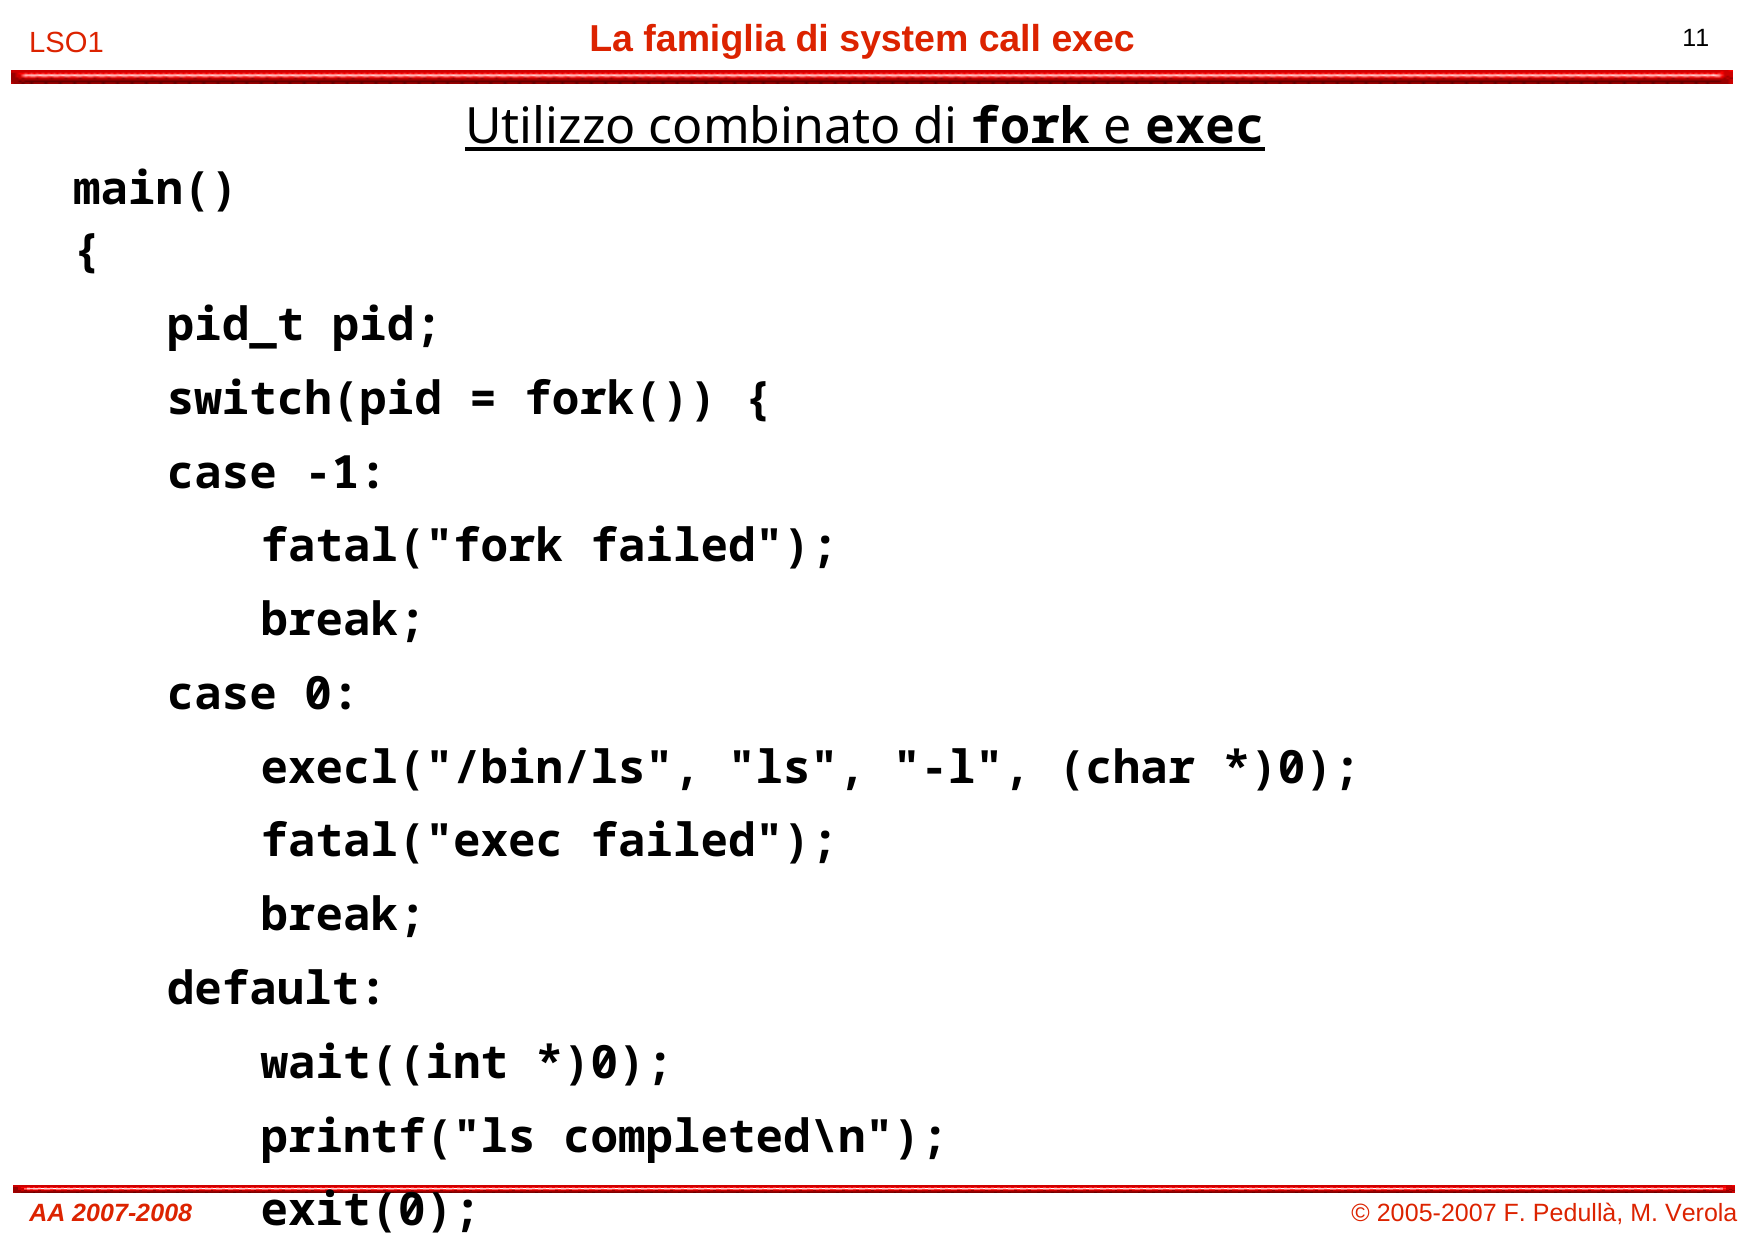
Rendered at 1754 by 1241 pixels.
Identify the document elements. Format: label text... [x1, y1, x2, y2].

title Utilizzo combinato di fork e exec [401, 78, 1330, 174]
list main() { pid_t pid; switch(pid = fork()) { case -1: fatal("fork failed"); break; case 0: execl("/bin/ls", "ls", "-l", (char *)0); fatal("exec failed"); break; default: wait((int *)0); printf("ls completed\n"); exit(0); } } [58, 147, 1696, 1187]
picture [13, 1185, 1735, 1193]
picture [11, 70, 1733, 84]
